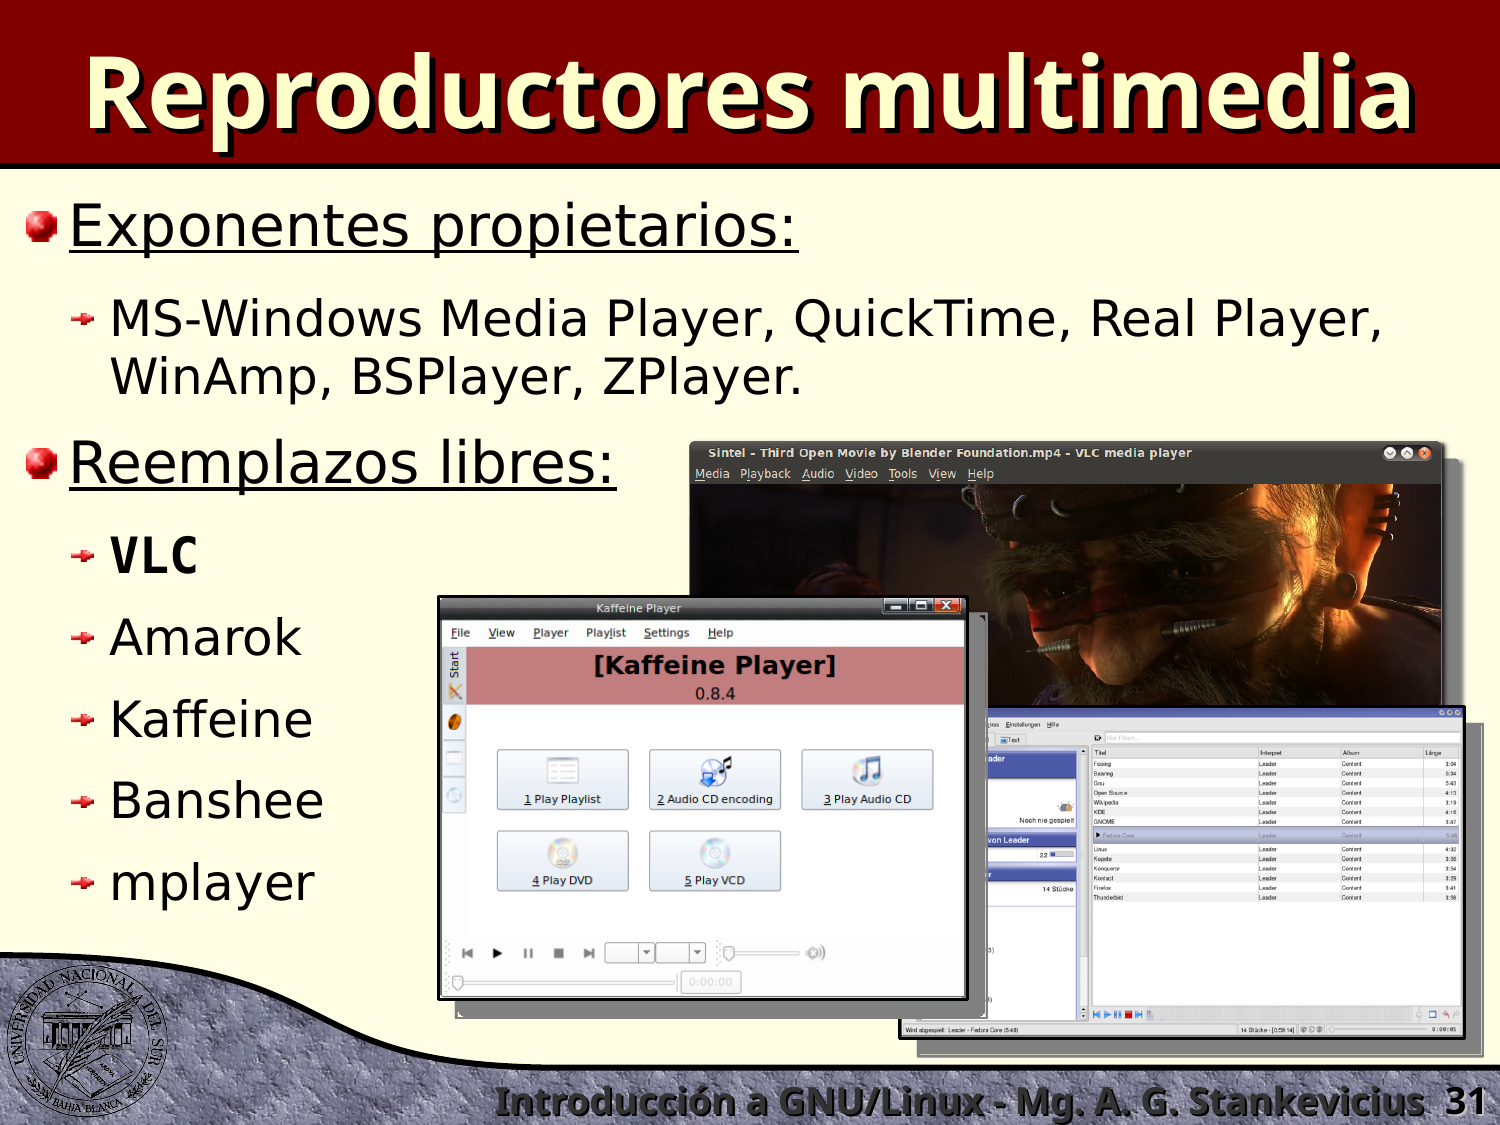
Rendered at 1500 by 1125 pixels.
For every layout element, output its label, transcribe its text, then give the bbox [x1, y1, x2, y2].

picture [0, 956, 1500, 1125]
list Exponentes propietarios: MS-Windows Media Player, QuickTime, Real Player, WinAmp, BSPlayer, ZPlayer. Reemplazos libres: VLC Amarok Kaffeine Banshee mplayer [11, 192, 1486, 935]
picture [1059, 1100, 1065, 1110]
picture [685, 436, 1451, 705]
title Reproductores multimedia [15, 12, 1485, 153]
picture [901, 708, 1463, 1037]
picture [439, 597, 967, 998]
